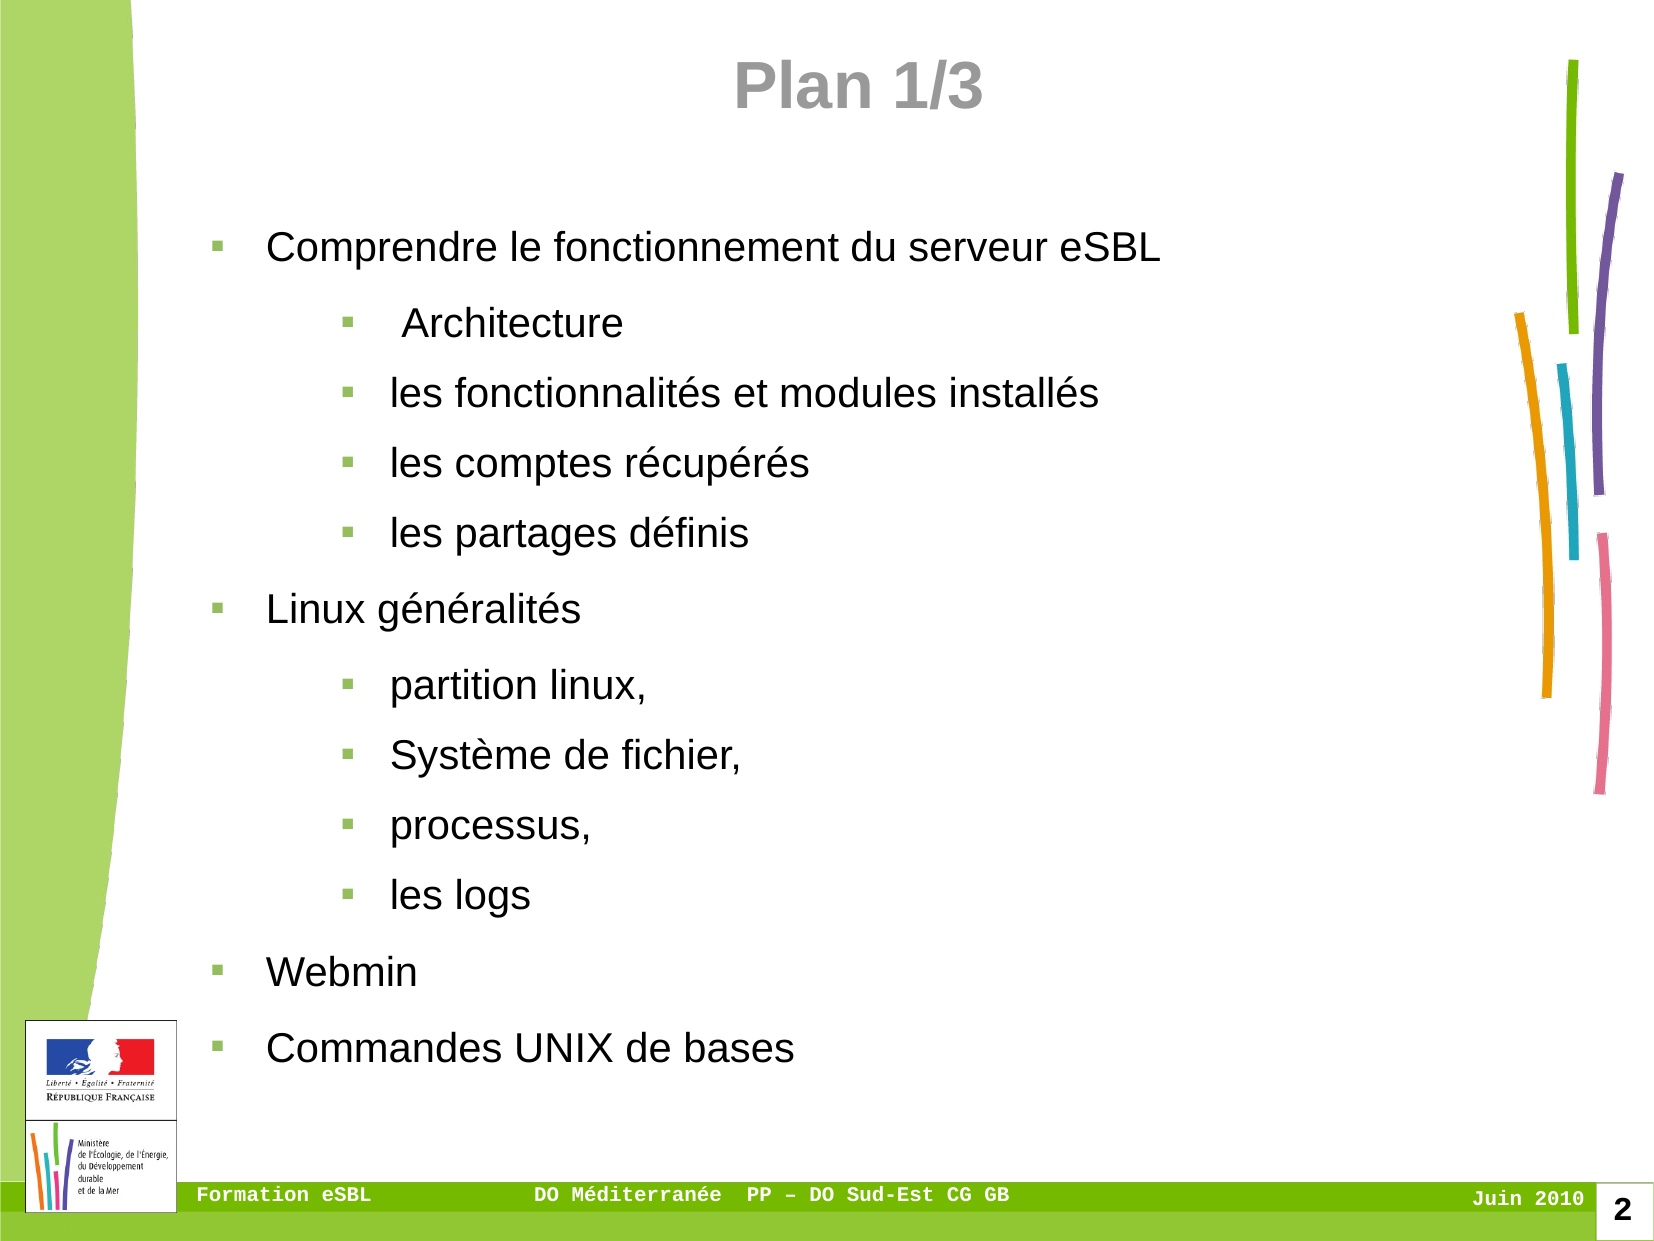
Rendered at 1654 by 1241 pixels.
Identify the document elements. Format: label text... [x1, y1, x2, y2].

picture [0, 0, 1654, 1241]
list Comprendre le fonctionnement du serveur eSBL Architecture les fonctionnalités et modules installés les comptes récupérés les partages définis Linux généralités partition linux, Système de fichier, processus, les logs Webmin Commandes UNIX de bases [177, 147, 1595, 170]
